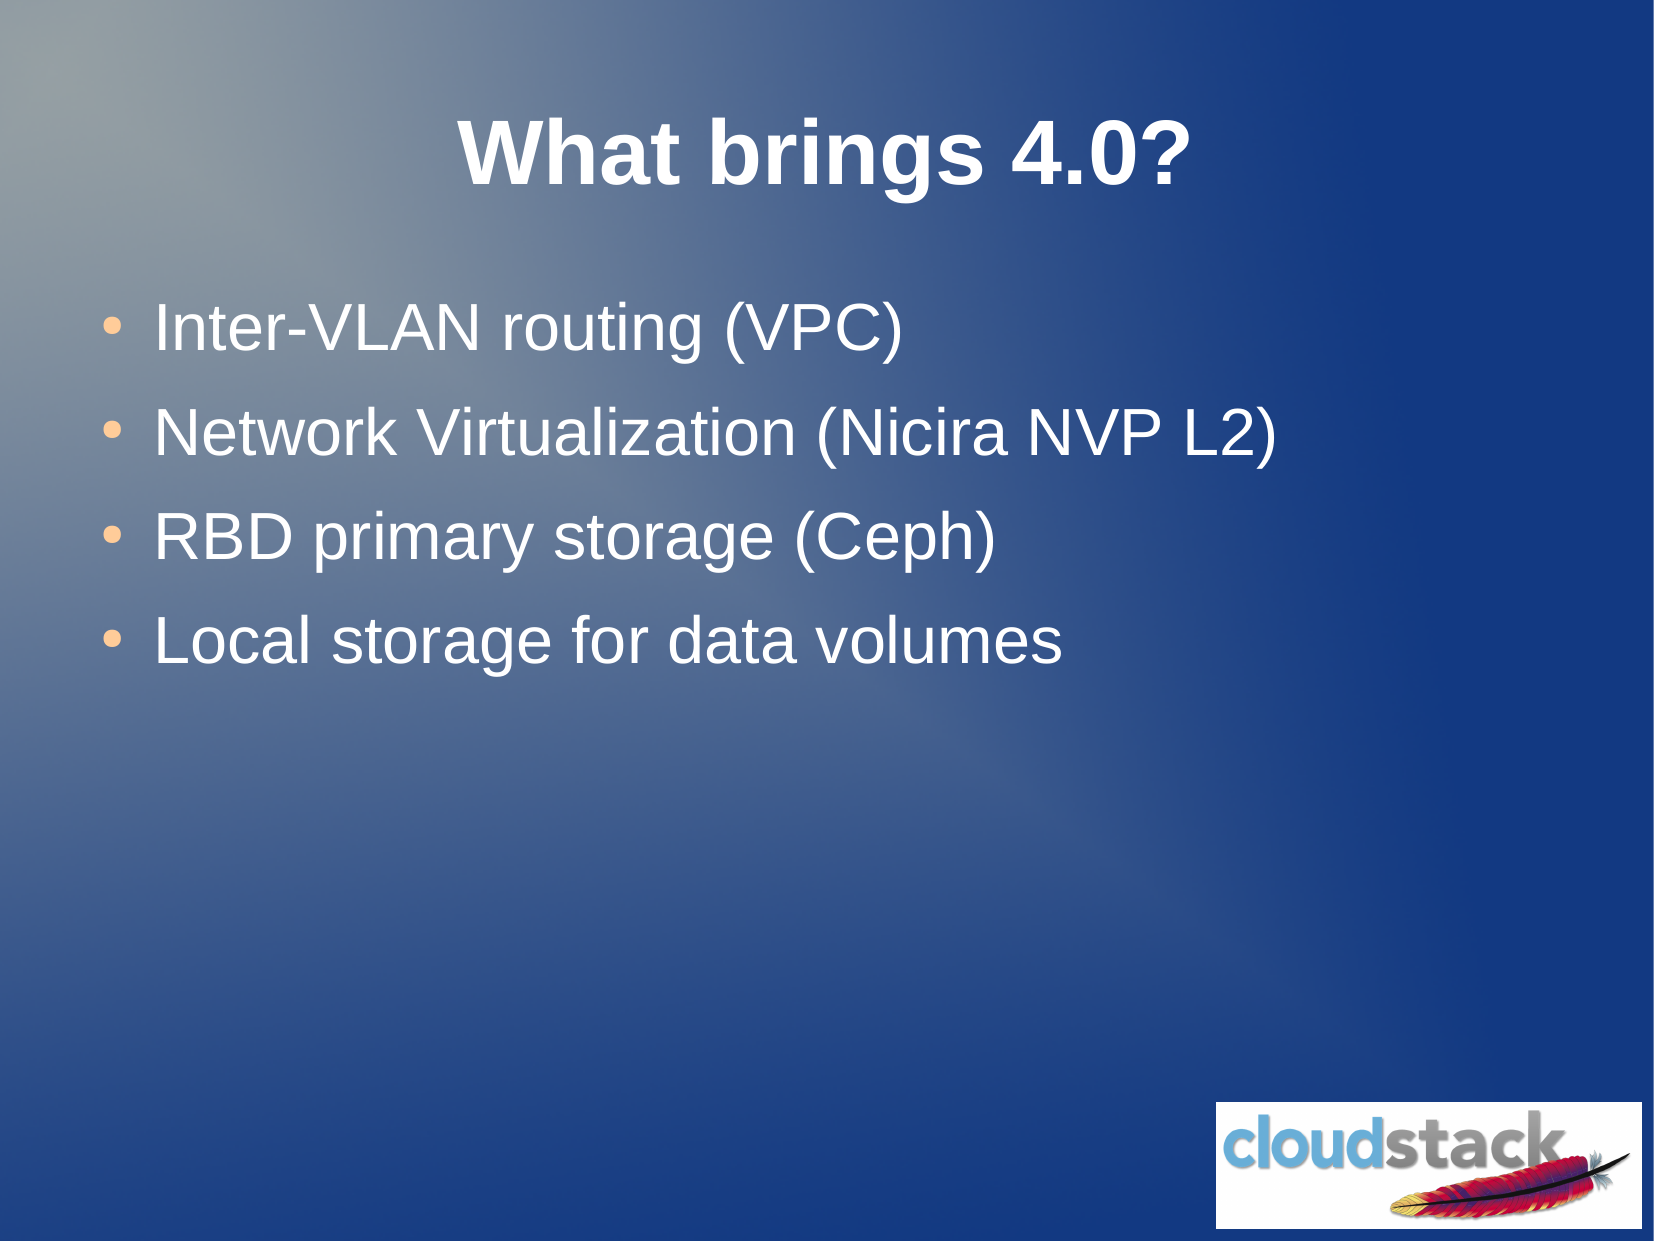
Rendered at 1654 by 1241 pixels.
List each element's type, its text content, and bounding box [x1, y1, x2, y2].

title What brings 4.0? [82, 49, 1571, 257]
picture [0, 0, 1654, 1241]
list Inter-VLAN routing (VPC) Network Virtualization (Nicira NVP L2) RBD primary storage (Ceph) Local storage for data volumes [82, 290, 1571, 1010]
